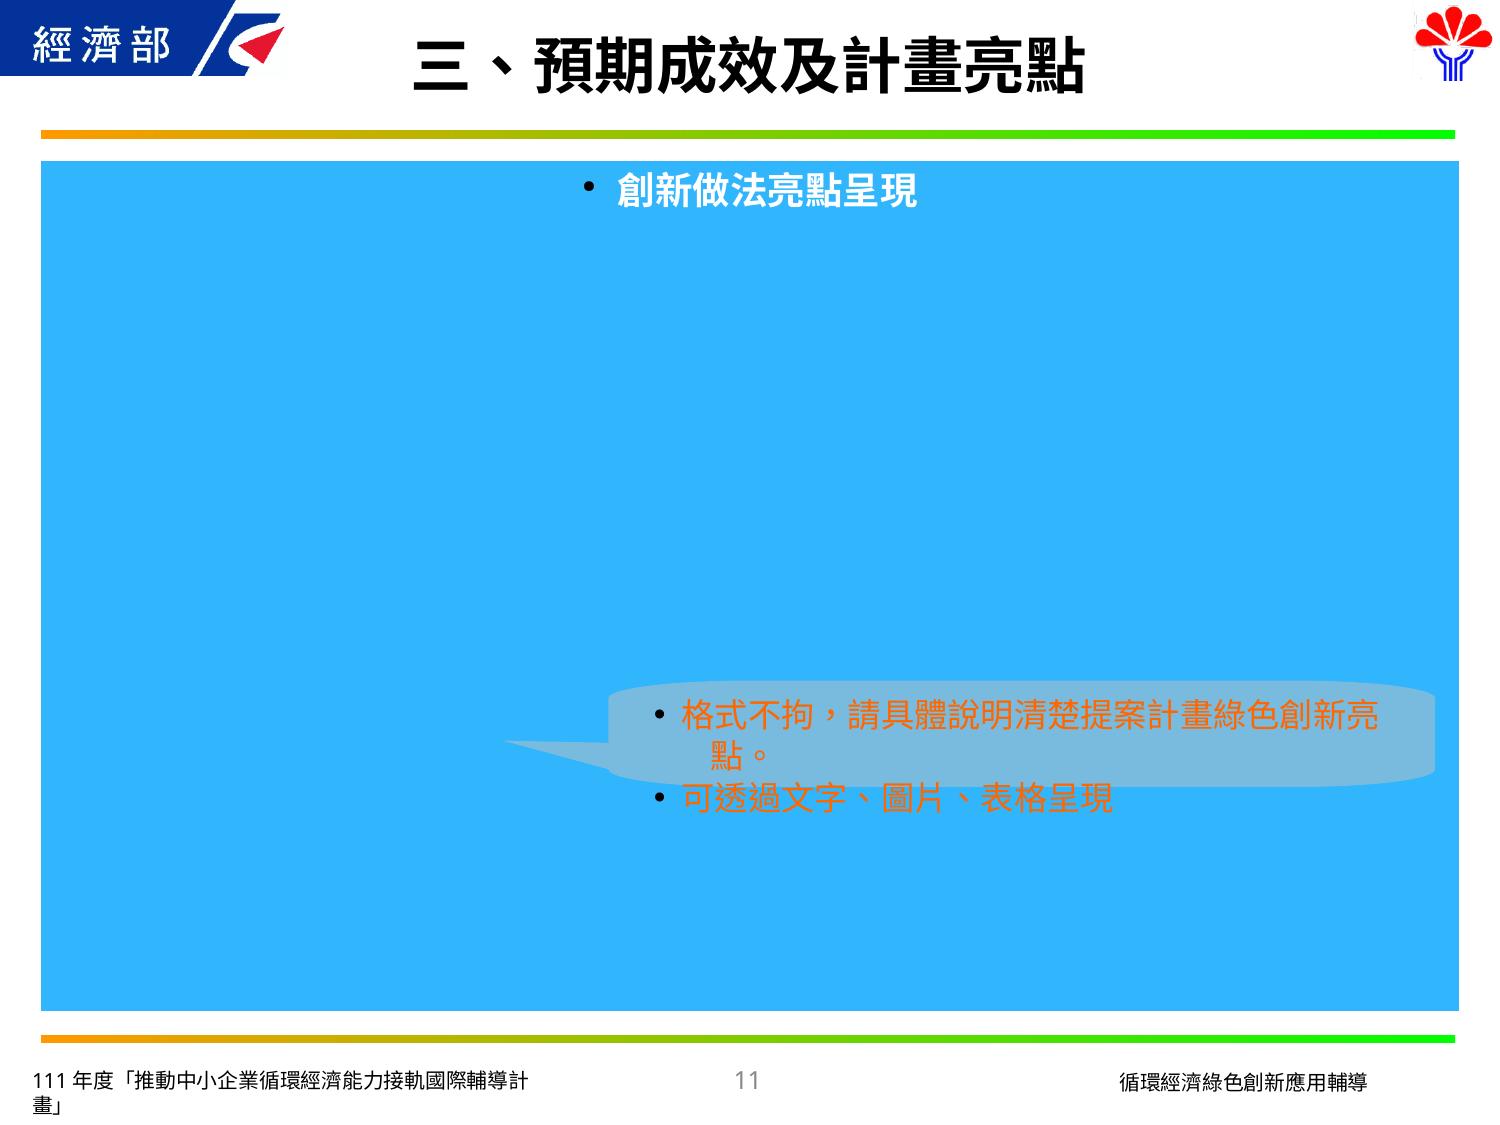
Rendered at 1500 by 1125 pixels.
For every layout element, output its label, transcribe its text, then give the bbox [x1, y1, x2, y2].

text_box 格式不拘，請具體說明清楚提案計畫綠色創新亮點。 可透過文字、圖片、表格呈現 [502, 680, 1436, 787]
table_header 創新做法亮點呈現 [41, 161, 1459, 227]
table_cell [41, 227, 1459, 1011]
text_box 11 [572, 1051, 923, 1112]
title 三、預期成效及計畫亮點 [0, 19, 1497, 109]
